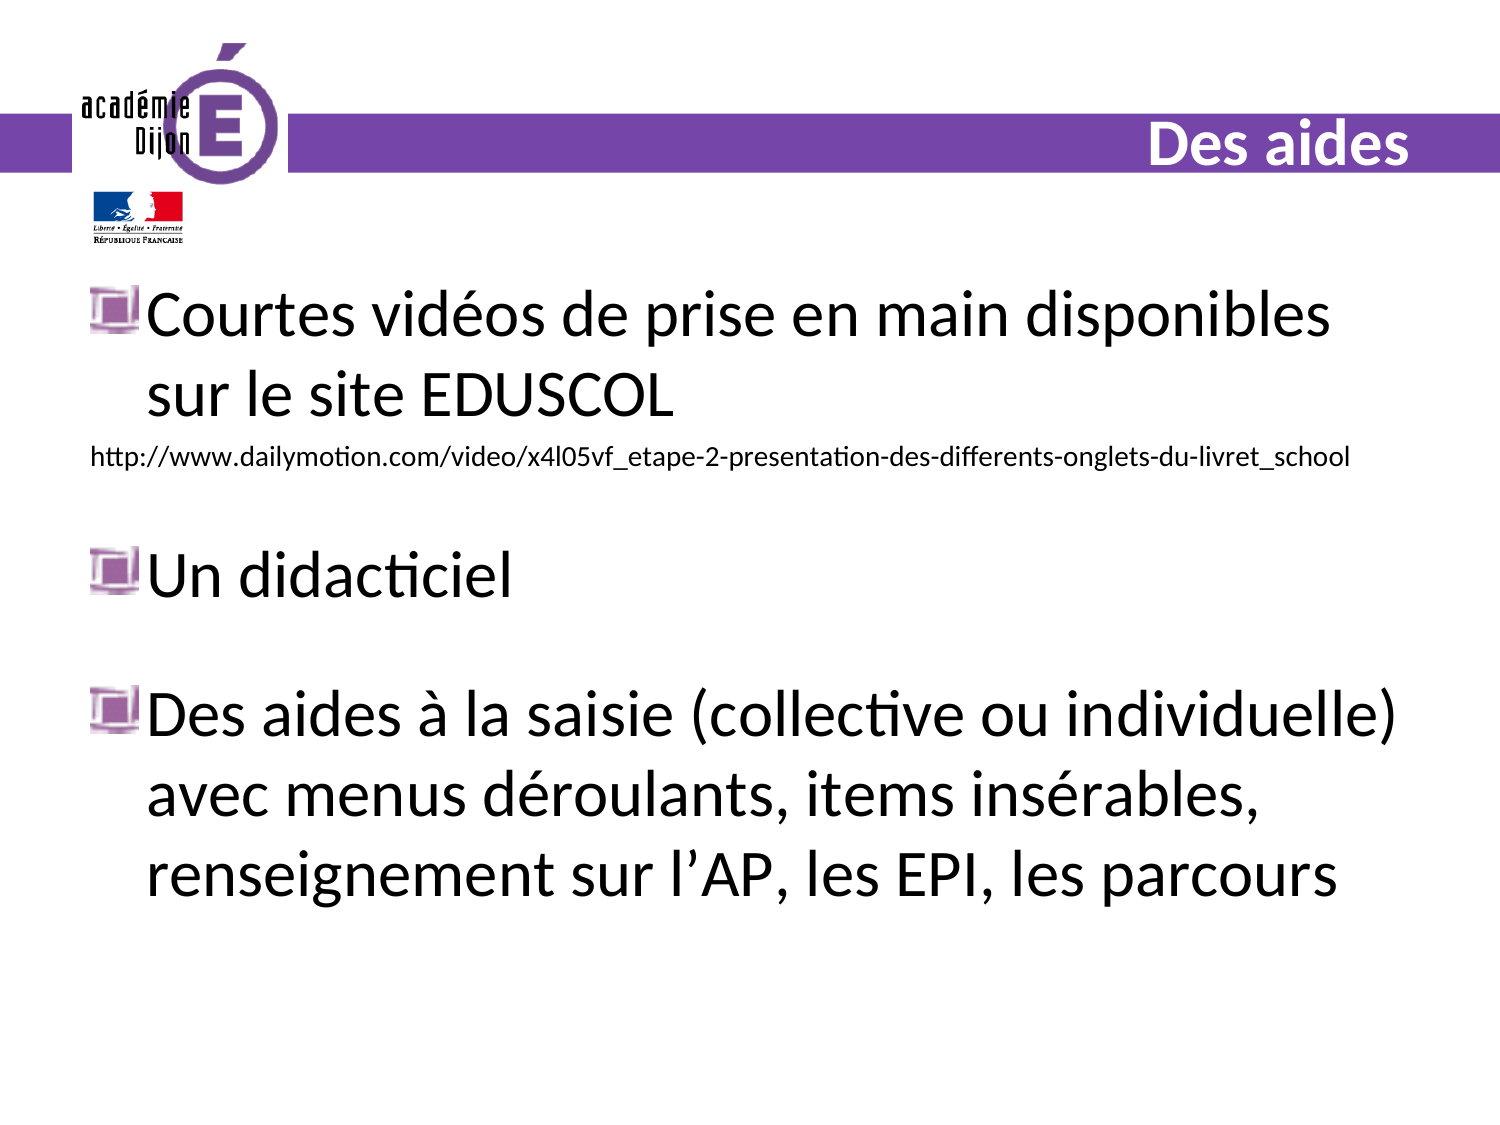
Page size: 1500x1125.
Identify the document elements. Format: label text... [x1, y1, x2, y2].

picture [90, 546, 139, 595]
picture [90, 685, 139, 734]
picture [82, 43, 278, 243]
text_box Des aides [360, 45, 1426, 233]
text_box Courtes vidéos de prise en main disponibles sur le site EDUSCOL http://www.dailymotion.com/video/x4l05vf_etape-2-presentation-des-differents-onglets-du-livret_school Un didacticiel Des aides à la saisie (collective ou individuelle) avec menus déroulants, items insérables, renseignement sur l’AP, les EPI, les parcours [75, 262, 1426, 1005]
picture [90, 285, 139, 334]
